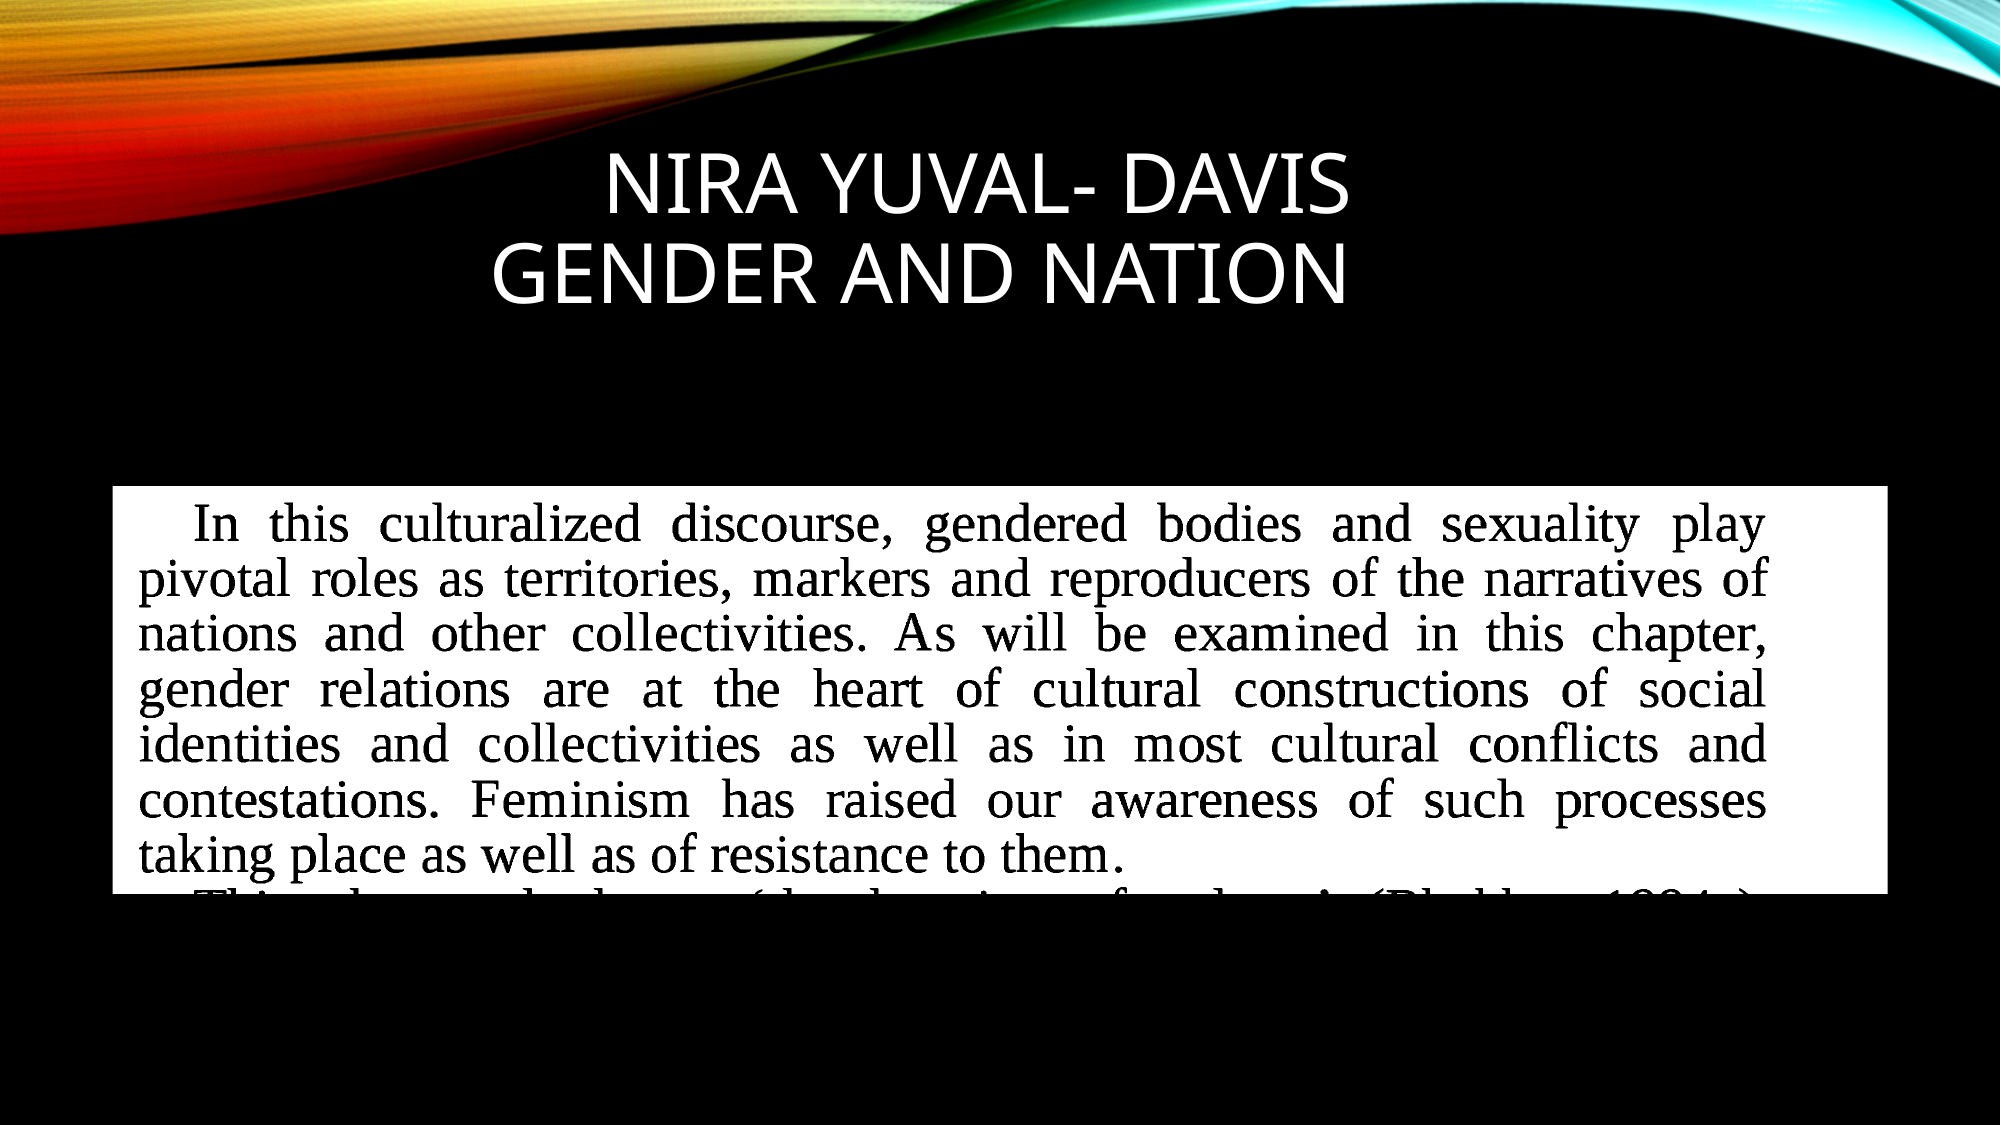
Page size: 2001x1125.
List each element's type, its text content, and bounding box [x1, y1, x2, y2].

title Nira Yuval- Davis Gender and Nation [474, 125, 1888, 338]
picture [112, 486, 1888, 894]
